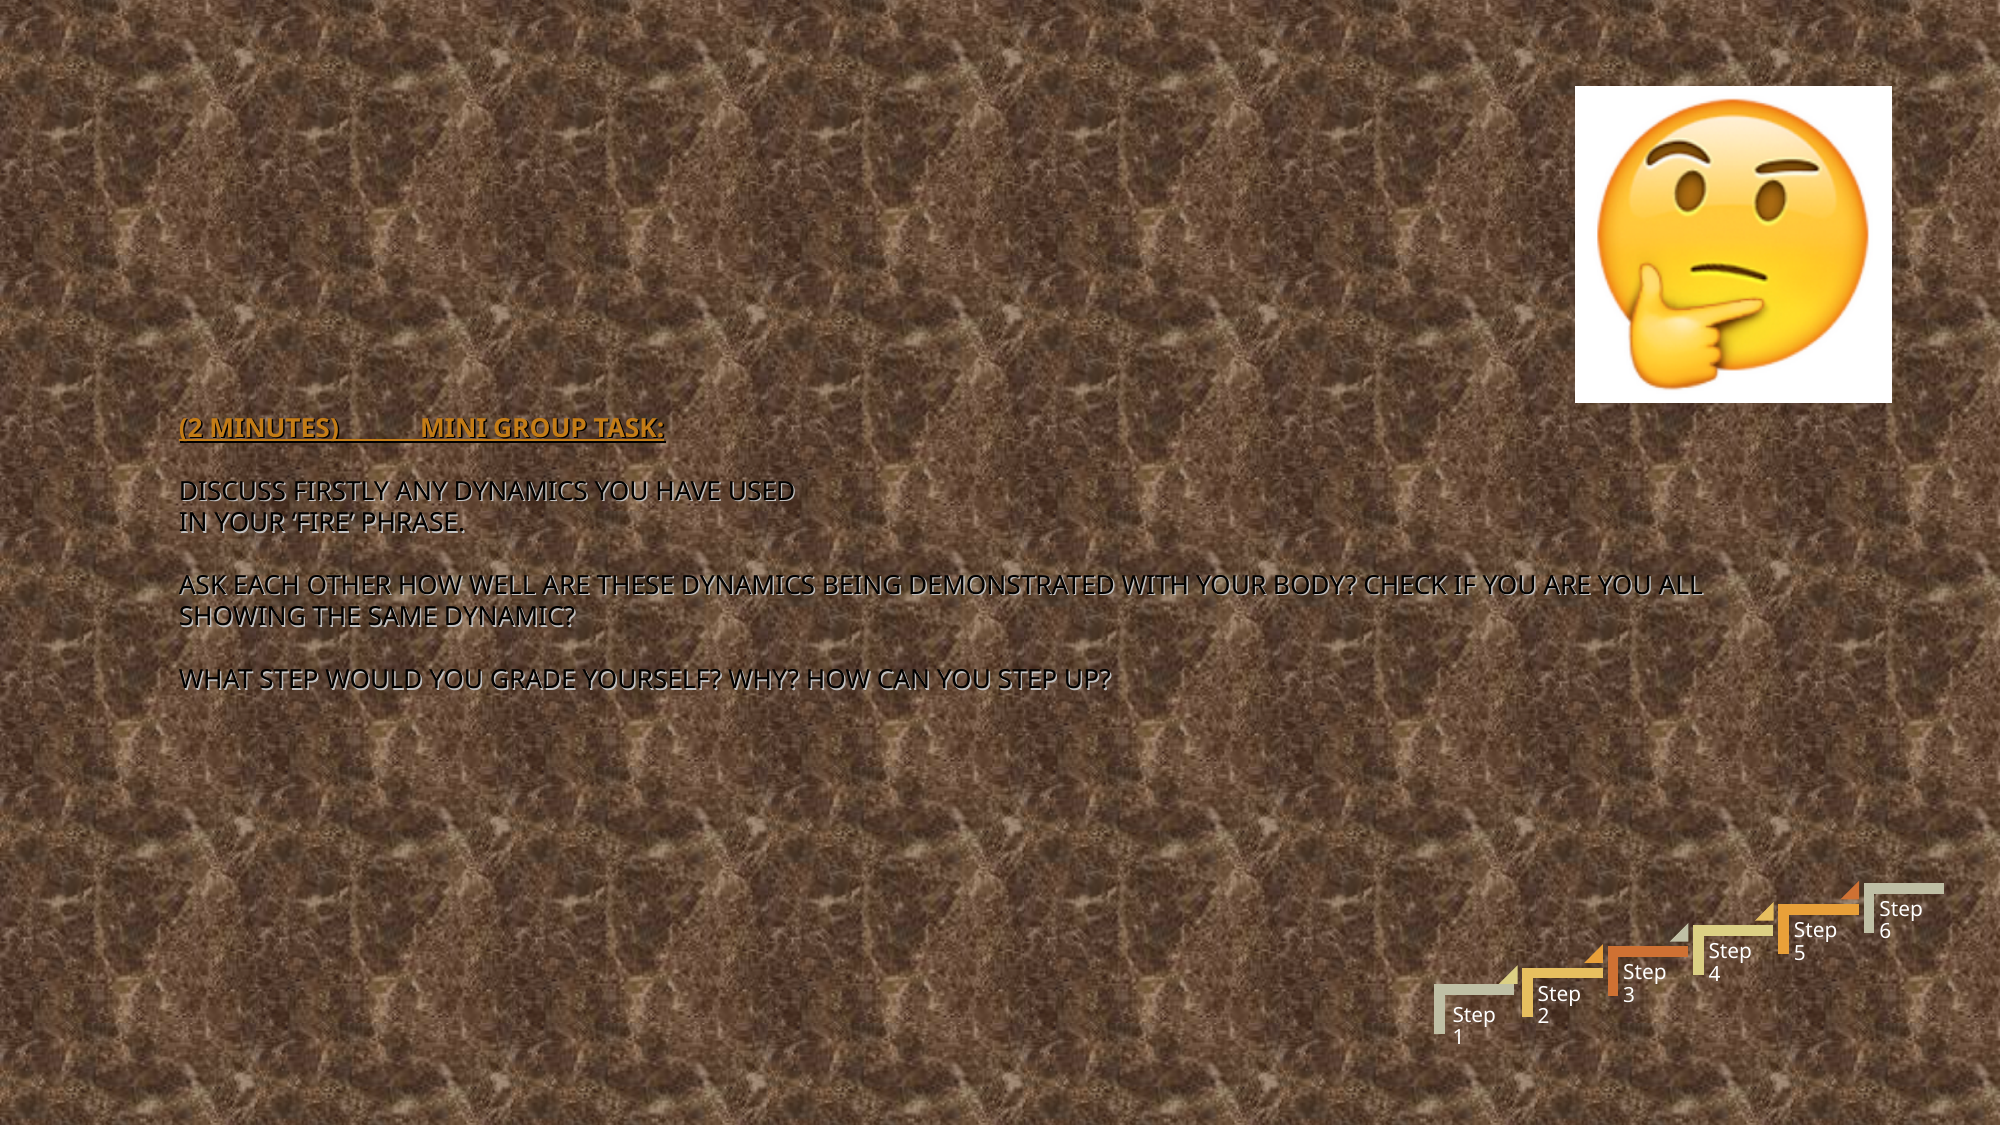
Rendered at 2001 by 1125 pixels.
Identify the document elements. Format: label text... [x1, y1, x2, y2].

text_box [1673, 926, 1687, 941]
text_box [1758, 905, 1773, 919]
text_box [1609, 948, 1687, 995]
text_box [1865, 884, 1943, 932]
text_box Step 3 [1616, 955, 1687, 1017]
text_box [1502, 969, 1516, 983]
text_box [1523, 969, 1602, 1016]
text_box [1694, 926, 1772, 974]
text_box Step 5 [1787, 913, 1858, 975]
title (2 MINUTES) MINI GROUP TASK: DISCUSS FIRSTLY ANY DYNAMICS You have used in your ‘fire’ PHRASE. ASK EACH OTHER HOW WELL ARE THESE DYNAMICS BEING DEMONSTRATED WITH YOUR BODY? CHECK IF YOU ARE YOU ALL SHOWING THE SAME DYNAMIC? WHAT STEP WOULD YOU GRADE YOURSELF? WHY? HOW CAN YOU STEP UP? [163, 402, 1789, 715]
text_box [1435, 985, 1513, 1033]
text_box [1844, 884, 1858, 898]
text_box Step 1 [1446, 997, 1516, 1060]
text_box [1779, 905, 1858, 953]
picture [1575, 86, 1892, 403]
text_box Step 2 [1531, 976, 1602, 1038]
text_box Step 4 [1702, 934, 1773, 996]
text_box [1588, 948, 1602, 962]
text_box Step 6 [1873, 892, 1943, 954]
